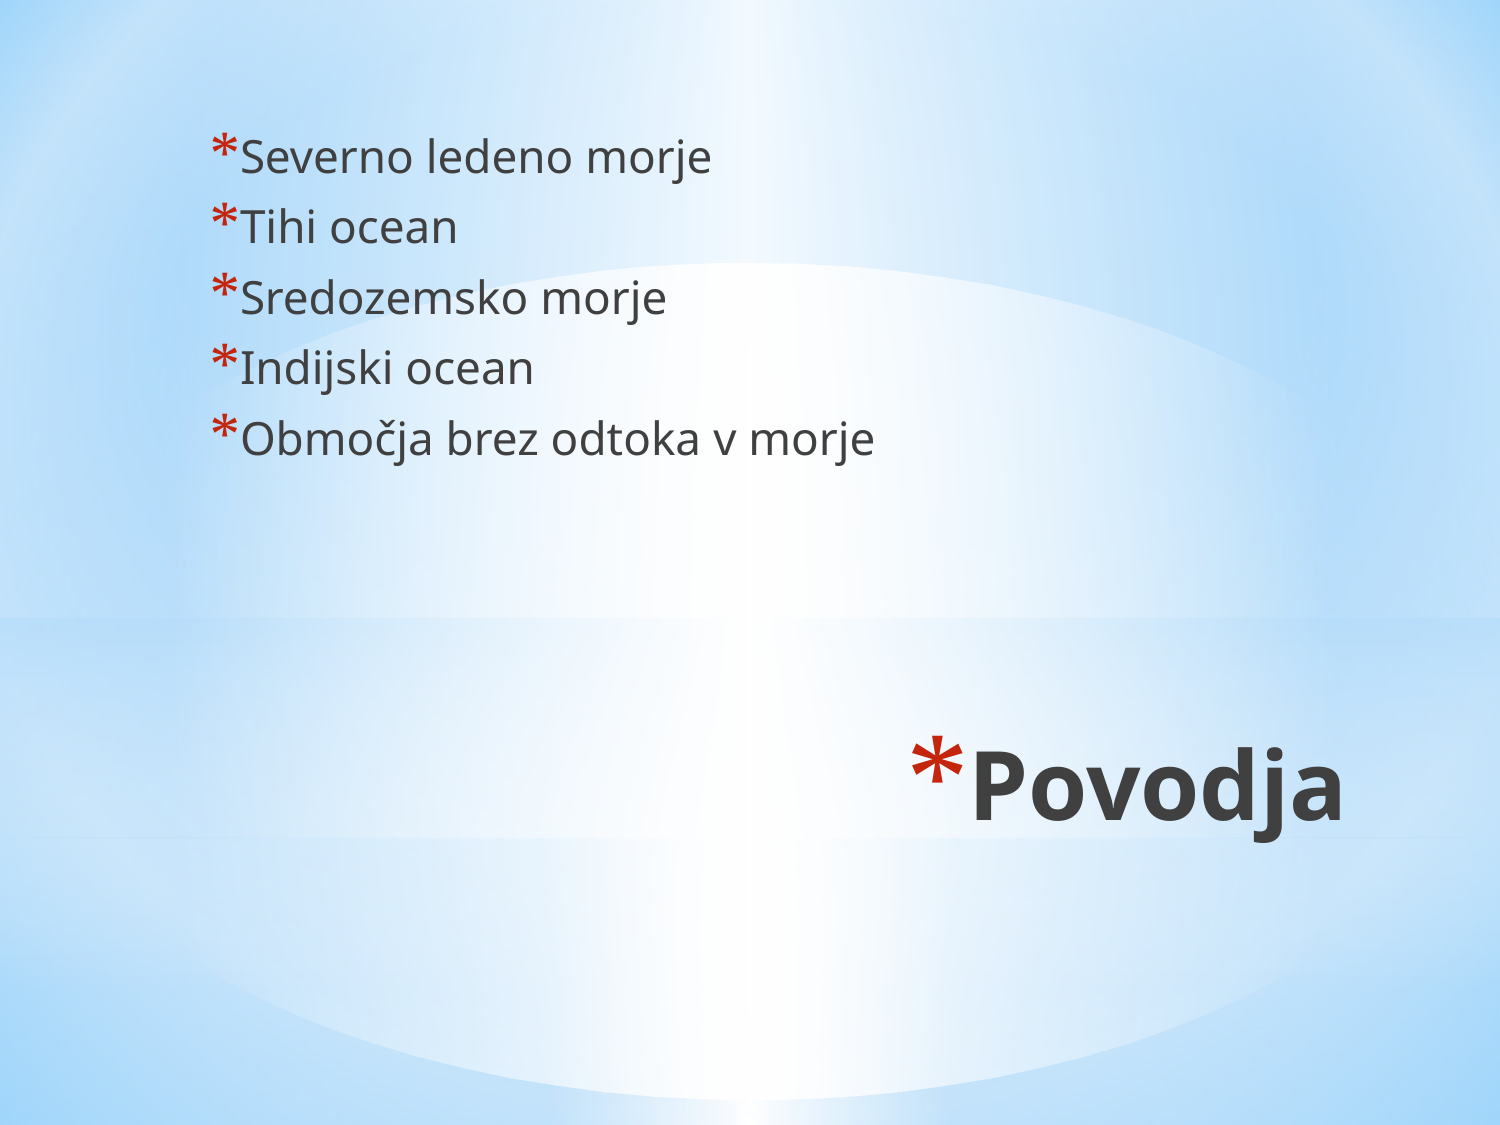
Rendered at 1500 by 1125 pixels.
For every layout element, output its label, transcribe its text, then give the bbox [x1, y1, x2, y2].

list Severno ledeno morje Tihi ocean Sredozemsko morje Indijski ocean Območja brez odtoka v morje [187, 120, 1238, 691]
title Povodja [294, 717, 1363, 905]
